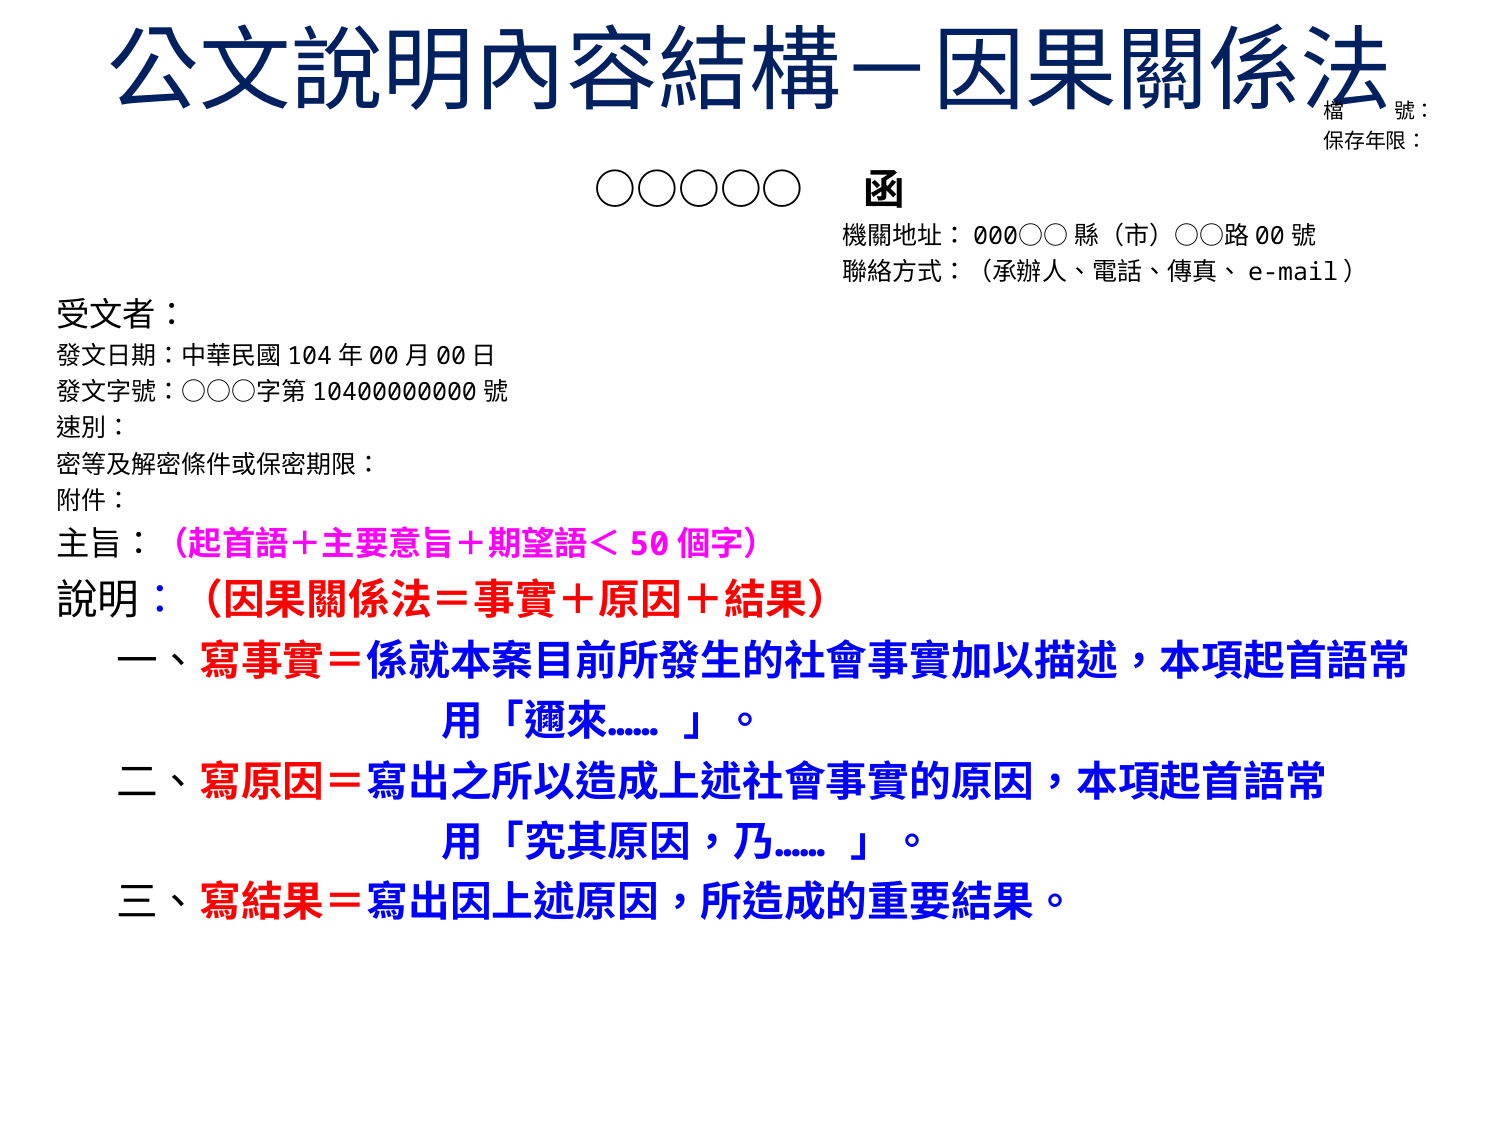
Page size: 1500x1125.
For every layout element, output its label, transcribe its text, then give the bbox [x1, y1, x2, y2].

list 檔 號： 保存年限： ○○○○○ 函 機關地址：000○○縣（市）○○路00號 聯絡方式：（承辦人、電話、傳真、e-mail） 受文者： 發文日期：中華民國104年00月00日 發文字號：○○○字第10400000000號 速別： 密等及解密條件或保密期限： 附件： 主旨：（起首語＋主要意旨＋期望語＜50個字） 說明：（因果關係法＝事實＋原因＋結果） 一、寫事實＝係就本案目前所發生的社會事實加以描述，本項起首語常 用「邇來…… 」。 二、寫原因＝寫出之所以造成上述社會事實的原因，本項起首語常 用「究其原因，乃…… 」。 三、寫結果＝寫出因上述原因，所造成的重要結果。 [41, 90, 1459, 1125]
title 公文說明內容結構－因果關係法 [75, 18, 1426, 90]
